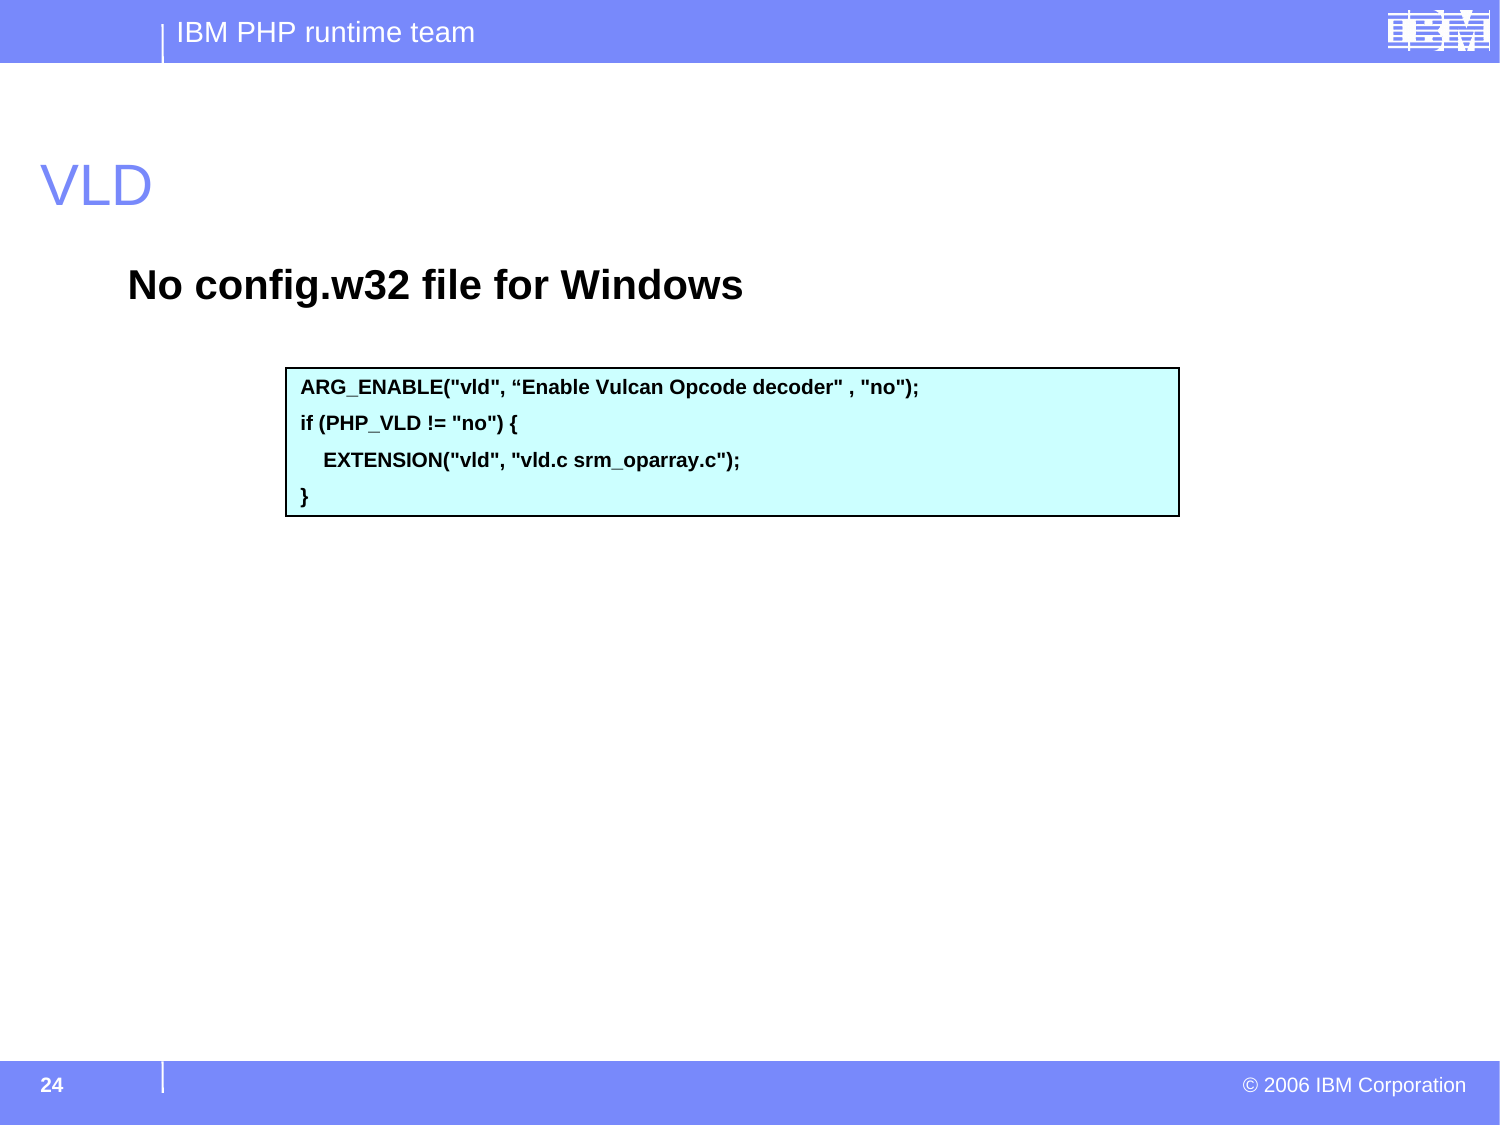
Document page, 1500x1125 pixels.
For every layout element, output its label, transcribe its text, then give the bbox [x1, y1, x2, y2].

list No config.w32 file for Windows [112, 254, 1388, 924]
title VLD [25, 123, 1378, 225]
text_box ARG_ENABLE("vld", “Enable Vulcan Opcode decoder" , "no"); if (PHP_VLD != "no") { EXTENSION("vld", "vld.c srm_oparray.c"); } [285, 368, 1179, 516]
